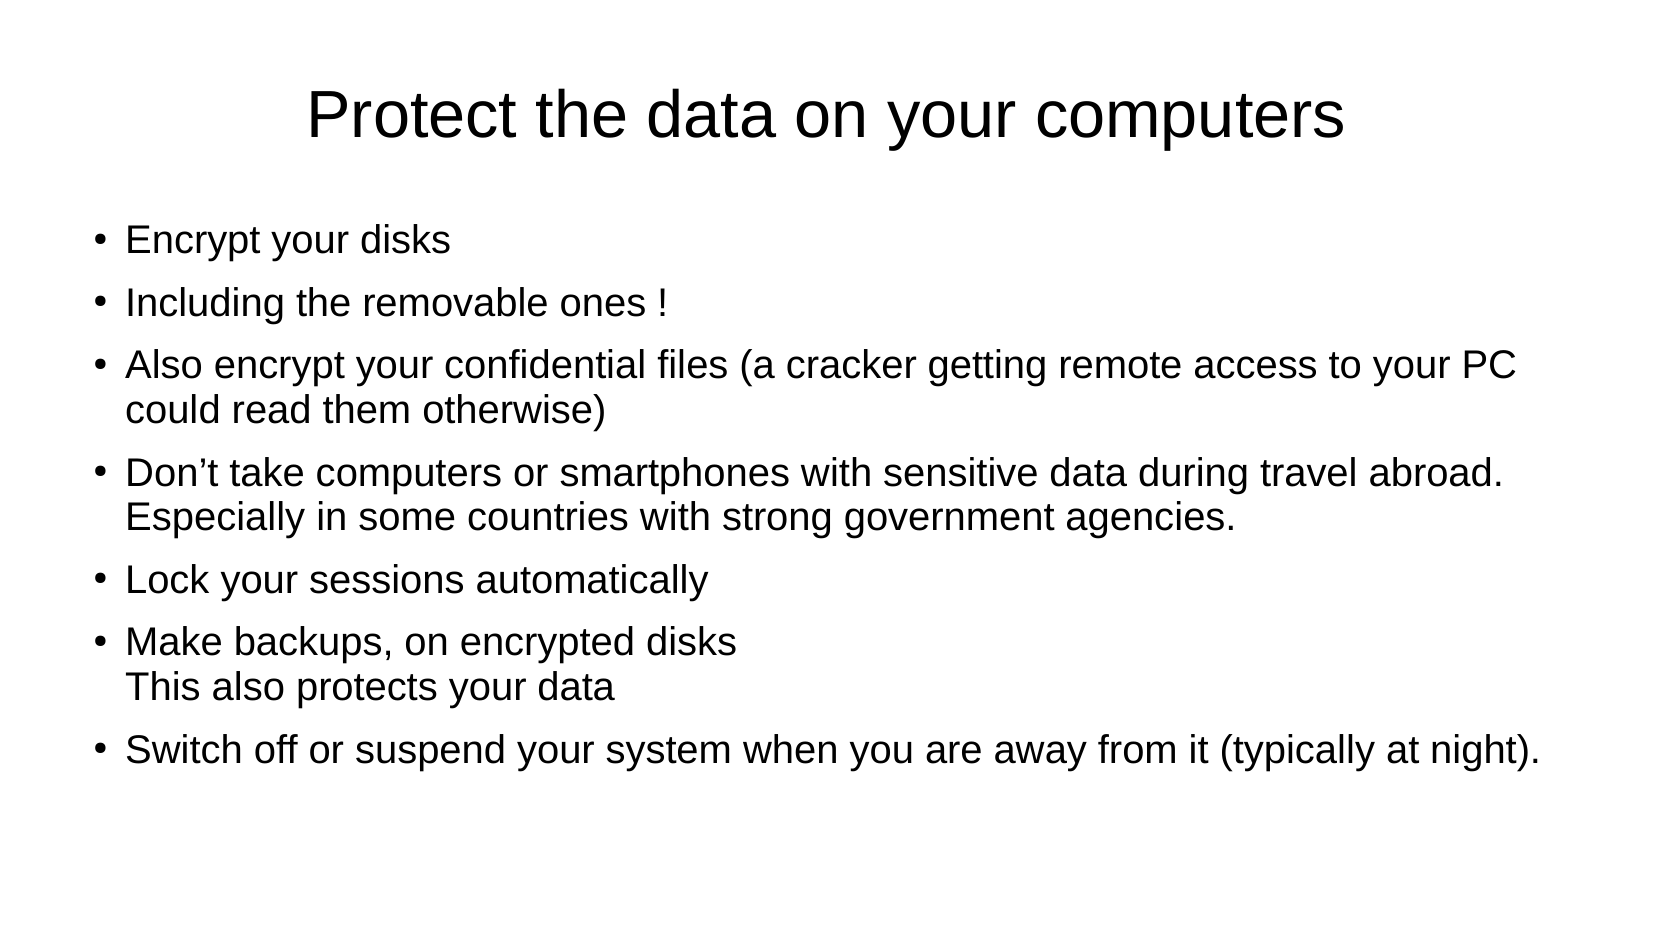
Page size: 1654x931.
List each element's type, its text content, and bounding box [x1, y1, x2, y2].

list Encrypt your disks Including the removable ones ! Also encrypt your confidential files (a cracker getting remote access to your PC could read them otherwise) Don’t take computers or smartphones with sensitive data during travel abroad. Especially in some countries with strong government agencies. Lock your sessions automatically Make backups, on encrypted disks This also protects your data Switch off or suspend your system when you are away from it (typically at night). [82, 217, 1571, 788]
title Protect the data on your computers [82, 37, 1571, 193]
